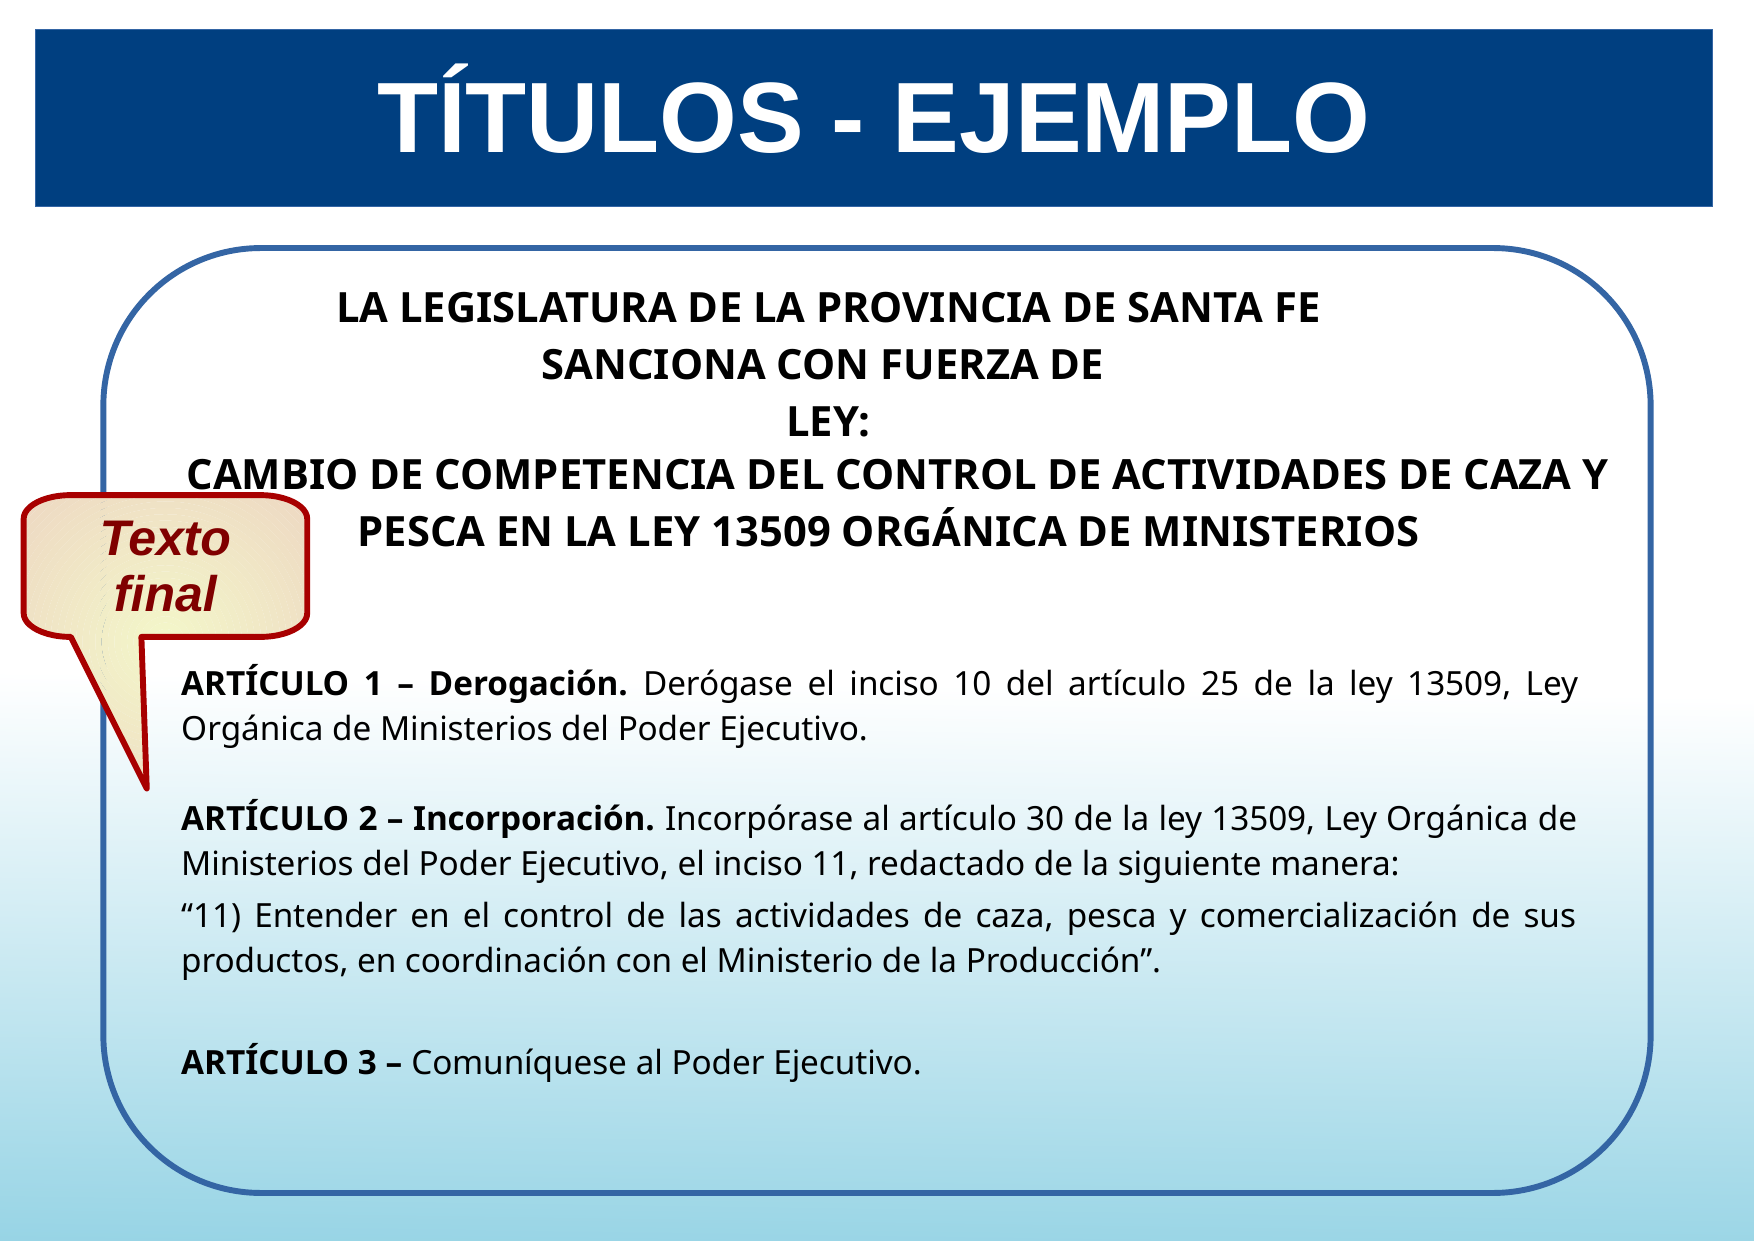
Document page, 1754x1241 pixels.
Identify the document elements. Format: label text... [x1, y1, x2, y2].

text_box ARTÍCULO 1 – Derogación. Derógase el inciso 10 del artículo 25 de la ley 13509, Ley Orgánica de Ministerios del Poder Ejecutivo. ARTÍCULO 2 – Incorporación. Incorpórase al artículo 30 de la ley 13509, Ley Orgánica de Ministerios del Poder Ejecutivo, el inciso 11, redactado de la siguiente manera: “11) Entender en el control de las actividades de caza, pesca y comercialización de sus productos, en coordinación con el Ministerio de la Producción”. ARTÍCULO 3 – Comuníquese al Poder Ejecutivo. [177, 614, 1583, 1146]
text_box TÍTULOS - EJEMPLO [35, 29, 1713, 207]
text_box Texto final [23, 495, 308, 789]
text_box LA LEGISLATURA DE LA PROVINCIA DE SANTA FE SANCIONA CON FUERZA DE LEY: [321, 270, 1512, 437]
text_box CAMBIO DE COMPETENCIA DEL CONTROL DE ACTIVIDADES DE CAZA Y PESCA EN LA LEY 13509 ORGÁNICA DE MINISTERIOS [165, 437, 1630, 605]
